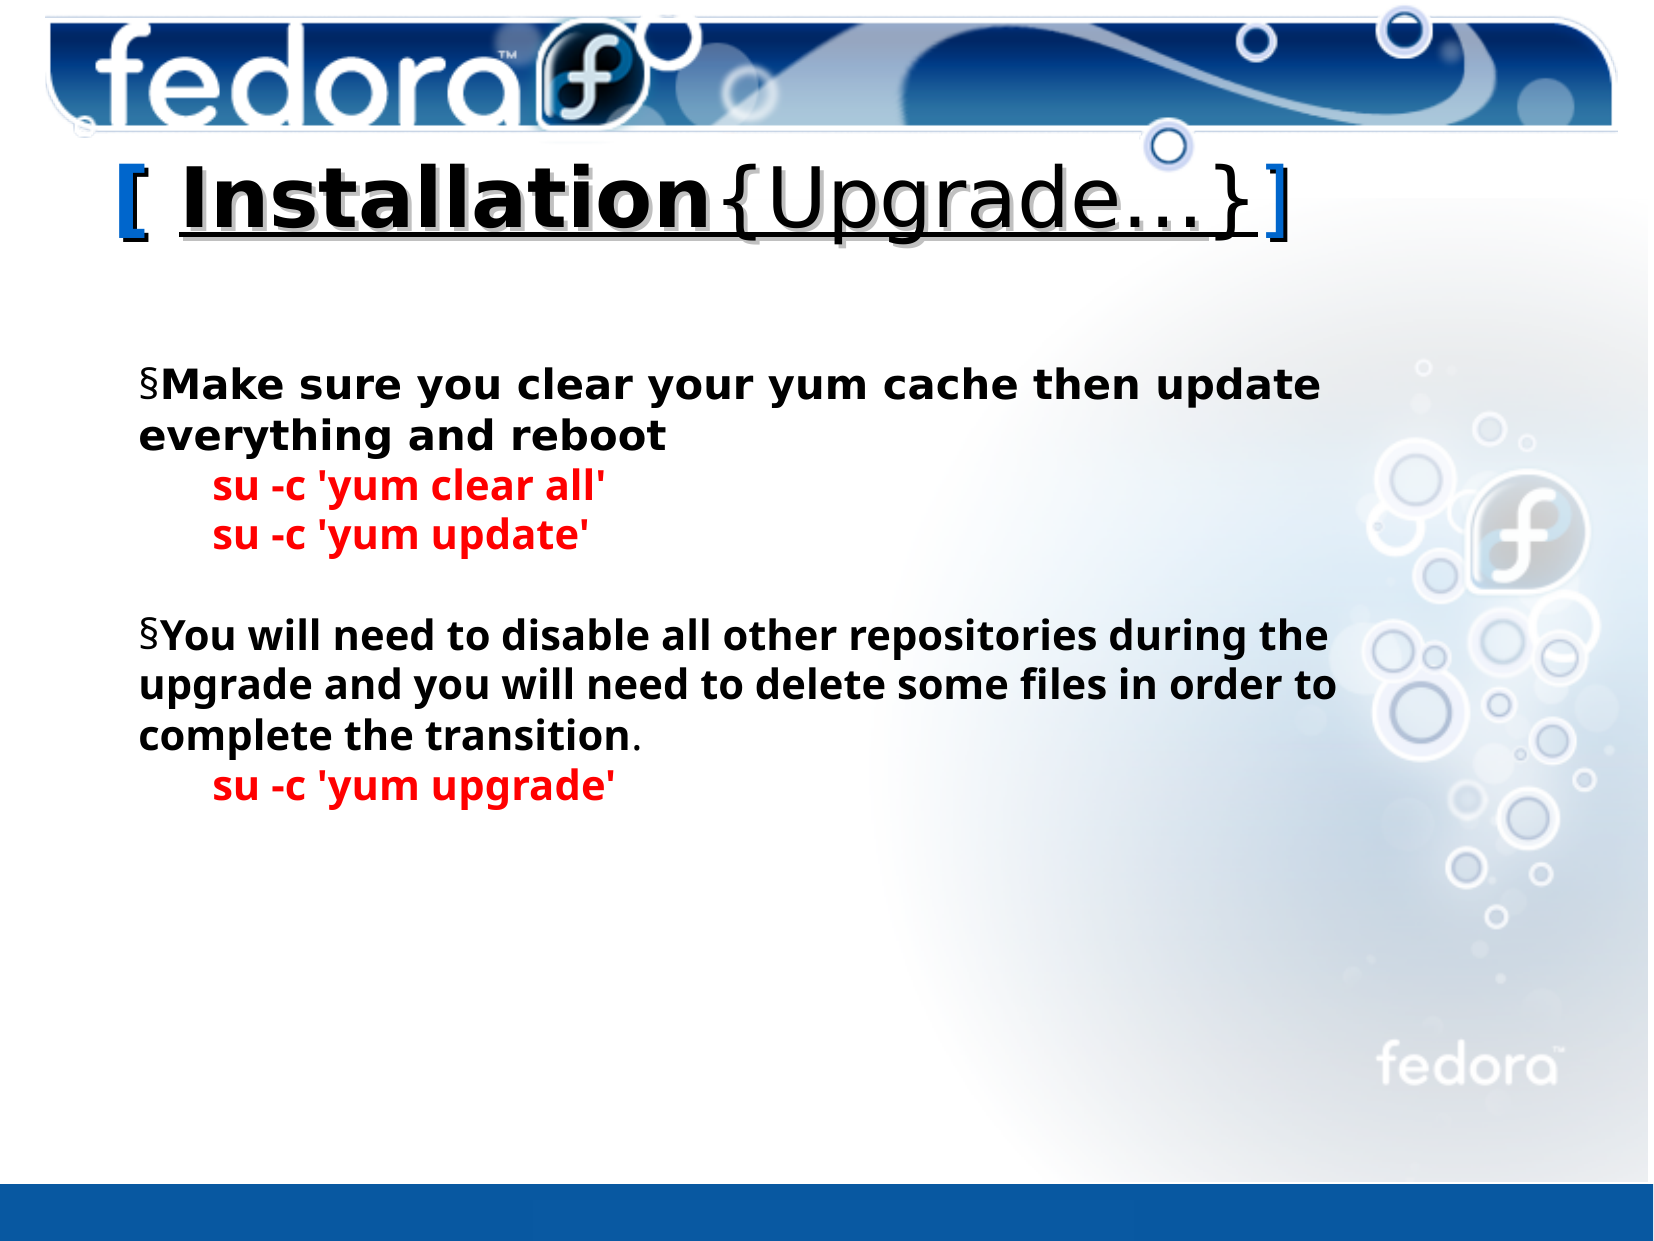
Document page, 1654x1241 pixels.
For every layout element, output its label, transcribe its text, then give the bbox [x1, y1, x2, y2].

picture [45, 2, 1618, 177]
text_box Make sure you clear your yum cache then update everything and reboot su -c 'yum clear all' su -c 'yum update' You will need to disable all other repositories during the upgrade and you will need to delete some files in order to complete the transition. su -c 'yum upgrade' [123, 350, 1483, 867]
text_box [ Installation{Upgrade…}] [112, 150, 1332, 248]
picture [0, 1184, 1654, 1241]
picture [548, 198, 1648, 1182]
